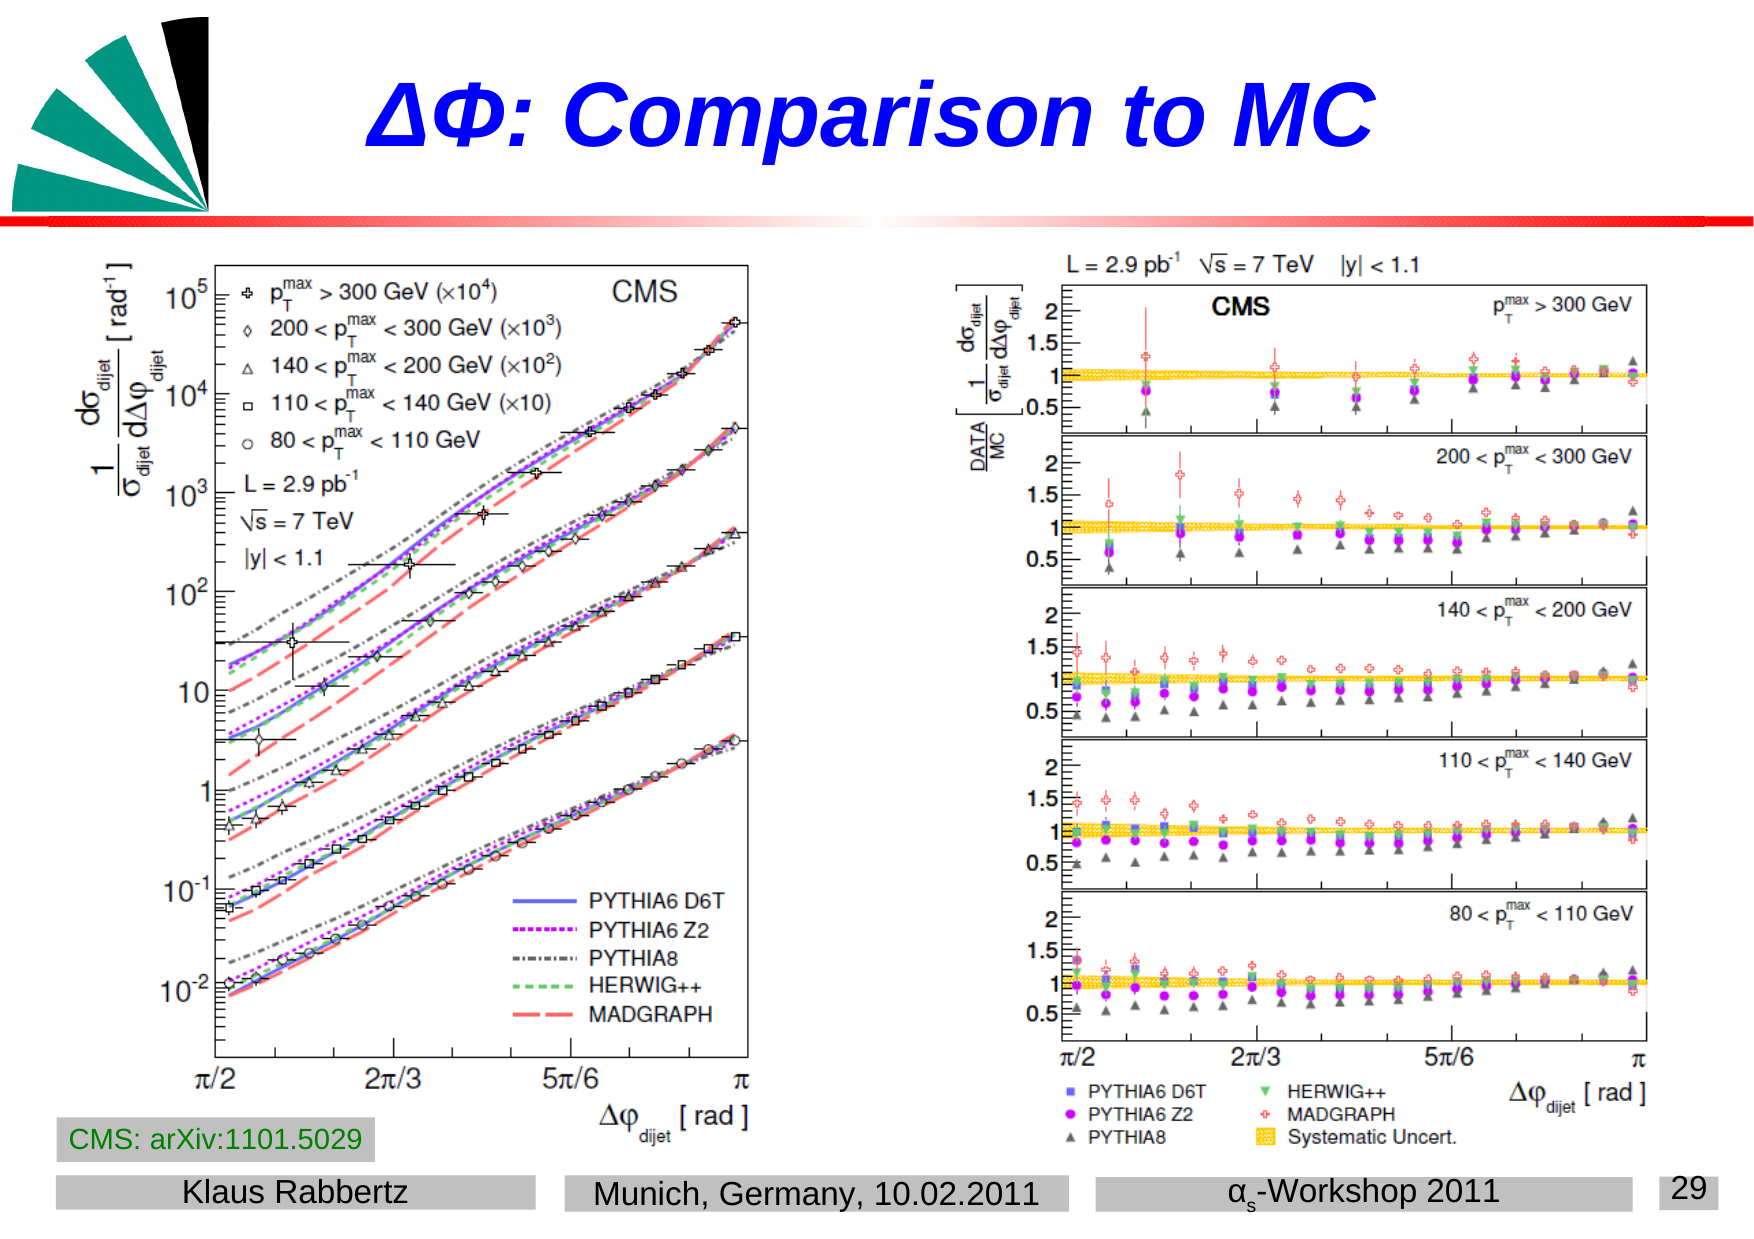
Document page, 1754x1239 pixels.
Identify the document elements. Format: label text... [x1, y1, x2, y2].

picture [12, 17, 209, 214]
picture [949, 247, 1653, 1152]
title ΔΦ: Comparison to MC [220, 22, 1525, 207]
picture [73, 257, 761, 1153]
text_box CMS: arXiv:1101.5029 [56, 1117, 375, 1162]
